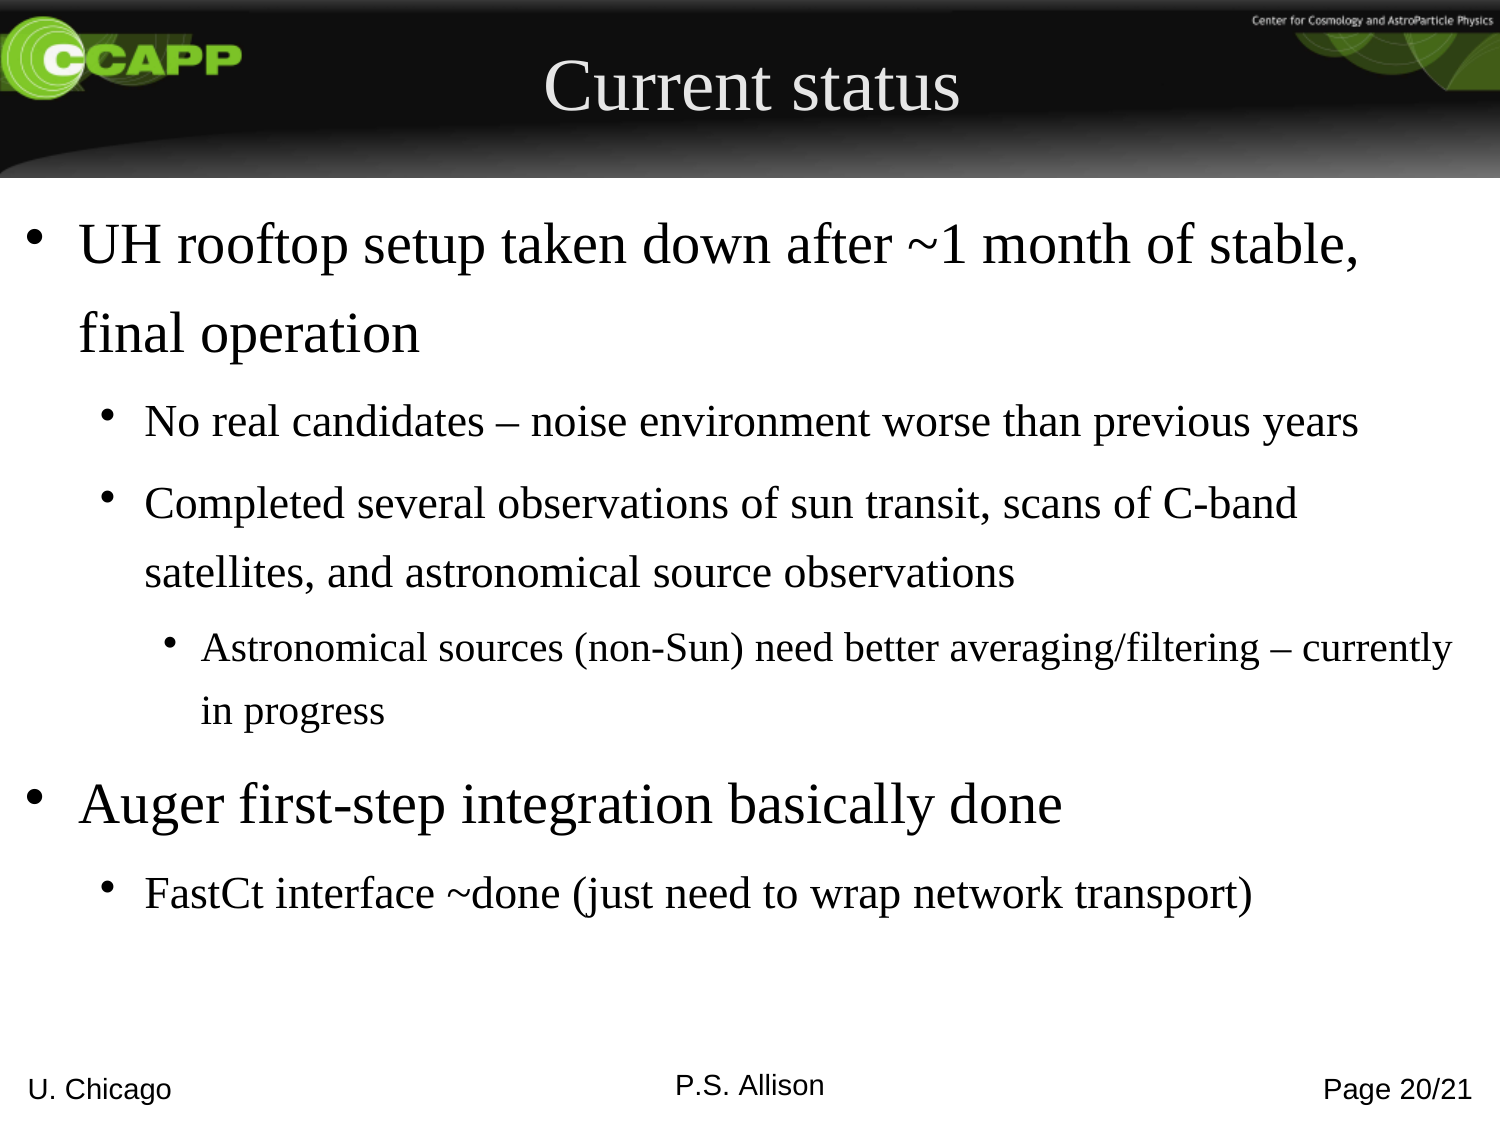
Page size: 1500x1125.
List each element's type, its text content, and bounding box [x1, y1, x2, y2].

picture [0, 0, 1500, 178]
title Current status [266, 0, 1240, 139]
list UH rooftop setup taken down after ~1 month of stable, final operation No real candidates – noise environment worse than previous years Completed several observations of sun transit, scans of C-band satellites, and astronomical source observations Astronomical sources (non-Sun) need better averaging/filtering – currently in progress Auger first-step integration basically done FastCt interface ~done (just need to wrap network transport) [24, 187, 1461, 1049]
